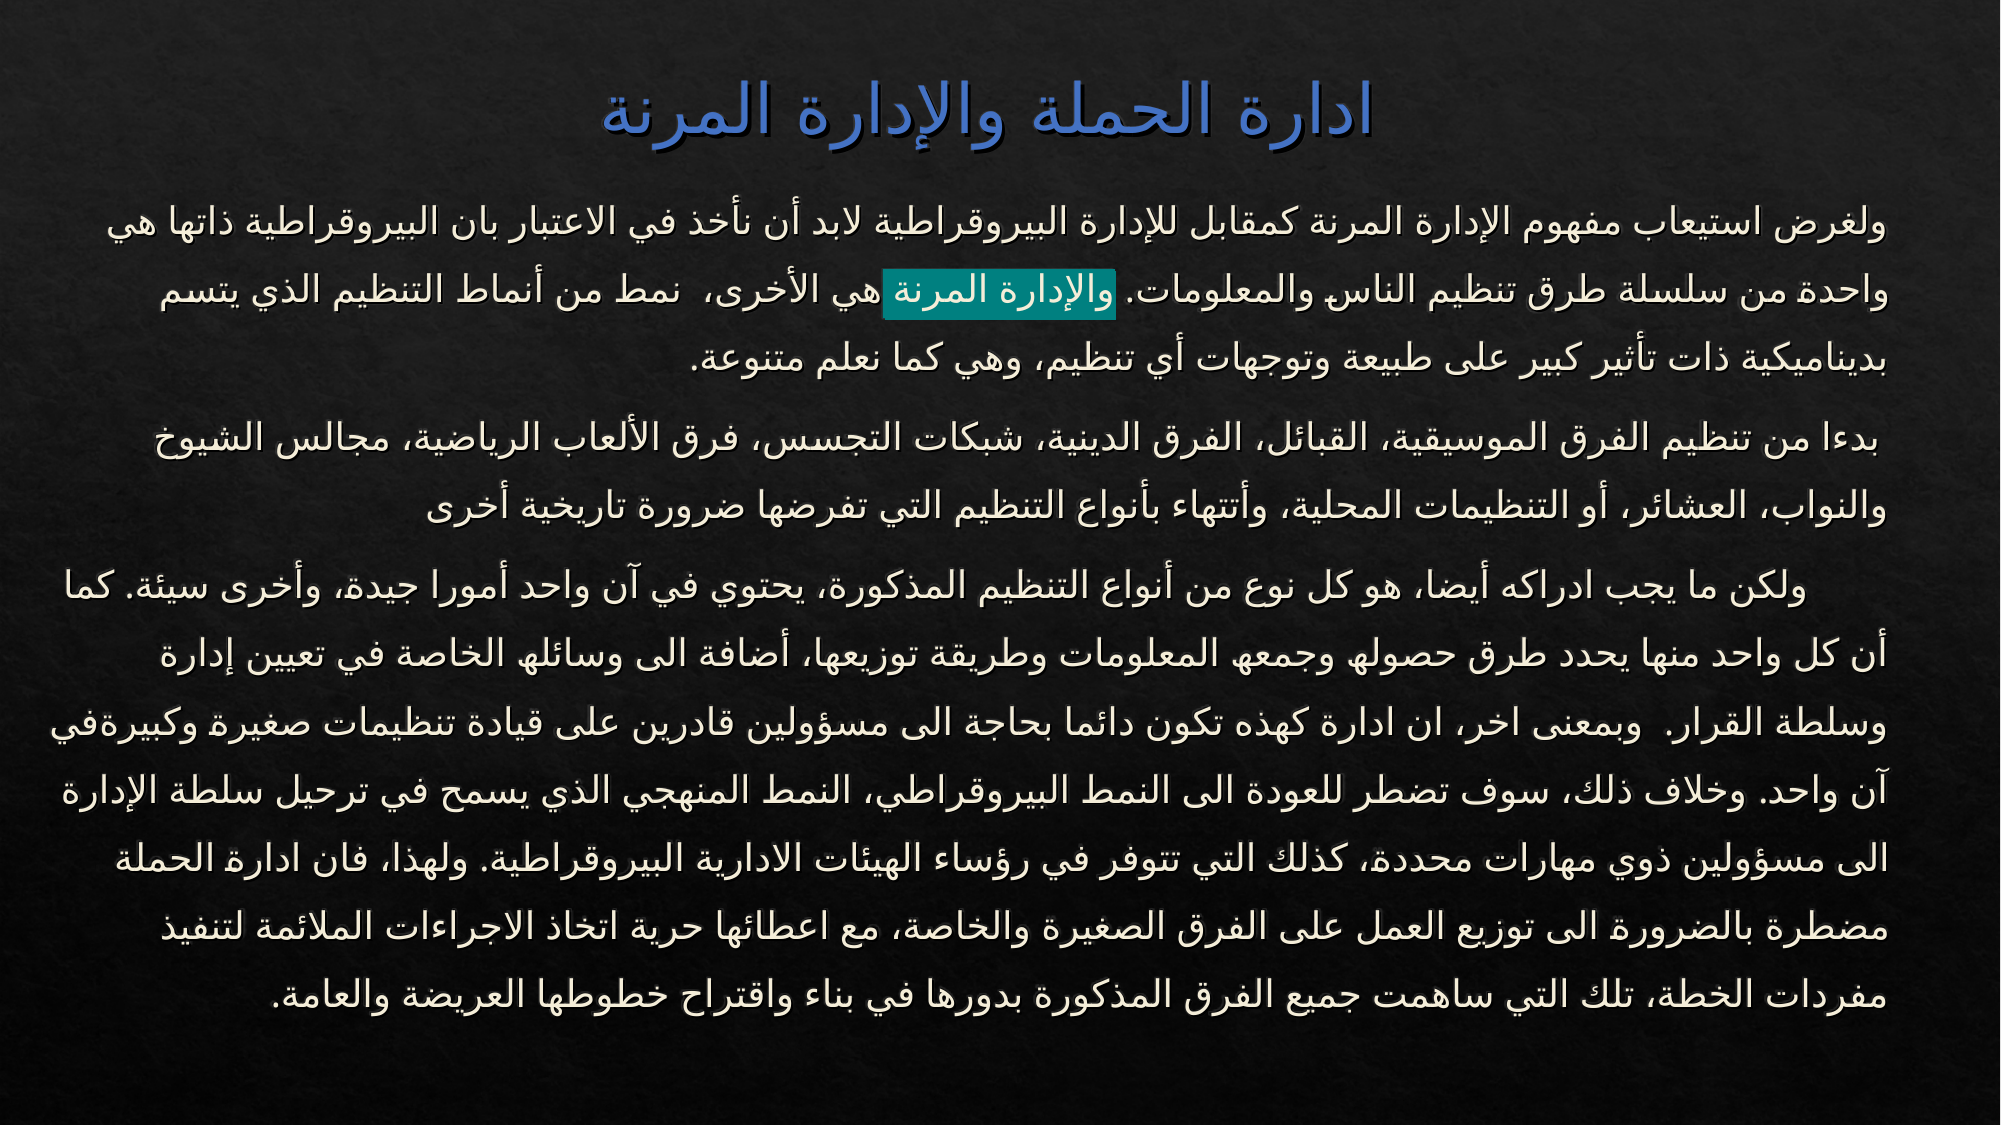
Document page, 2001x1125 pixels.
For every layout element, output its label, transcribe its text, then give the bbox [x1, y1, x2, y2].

list ولغرض استیعاب مفھوم الإدارة المرنة كمقابل للإدارة البیروقراطیة لابد أن نأخذ في الاعتبار بان البیروقراطیة ذاتھا ھي واحدة من سلسلة طرق تنظیم الناس والمعلومات. والإدارة المرنة ھي الأخرى، نمط من أنماط التنظیم الذي یتسم بدینامیكیة ذات تأثير كبیر على طبیعة وتوجھات أي تنظیم، وھي كما نعلم متنوعة. بدءا من تنظیم الفرق الموسیقیة، القبائل، الفرق الدینیة، شبكات التجسس، فرق الألعاب الریاضیة، مجالس الشیوخ والنواب، العشائر، أو التنظیمات المحلیة، وأتتھاء بأنواع التنظیم التي تفرضھا ضرورة تاریخیة أخرى ولكن ما یجب ادراكه أیضا، ھو كل نوع من أنواع التنظیم المذكورة، یحتوي في آن واحد أمورا جیدة، وأخرى سیئة. كما أن كل واحد منھا یحدد طرق حصولھ وجمعھ المعلومات وطریقة توزیعھا، أضافة الى وسائلھ الخاصة في تعیین إدارة وسلطة القرار. وبمعنى اخر، ان ادارة كھذه تكون دائما بحاجة الى مسؤولین قادرین على قیادة تنظیمات صغیرة وكبیرةفي آن واحد. وخلاف ذلك، سوف تضطر للعودة الى النمط البیروقراطي، النمط المنھجي الذي یسمح في ترحیل سلطة الإدارة الى مسؤولین ذوي مھارات محددة، كذلك التي تتوفر في رؤساء الھیئات الاداریة البیروقراطیة. ولھذا، فان ادارة الحملة مضطرة بالضرورة الى توزیع العمل على الفرق الصغیرة والخاصة، مع اعطائھا حریة اتخاذ الاجراءات الملائمة لتنفیذ مفردات الخطة، تلك التي ساھمت جمیع الفرق المذكورة بدورھا في بناء واقتراح خطوطھا العریضة والعامة. [34, 166, 1922, 1028]
title ادارة الحملة والإدارة المرنة [149, 66, 1849, 157]
